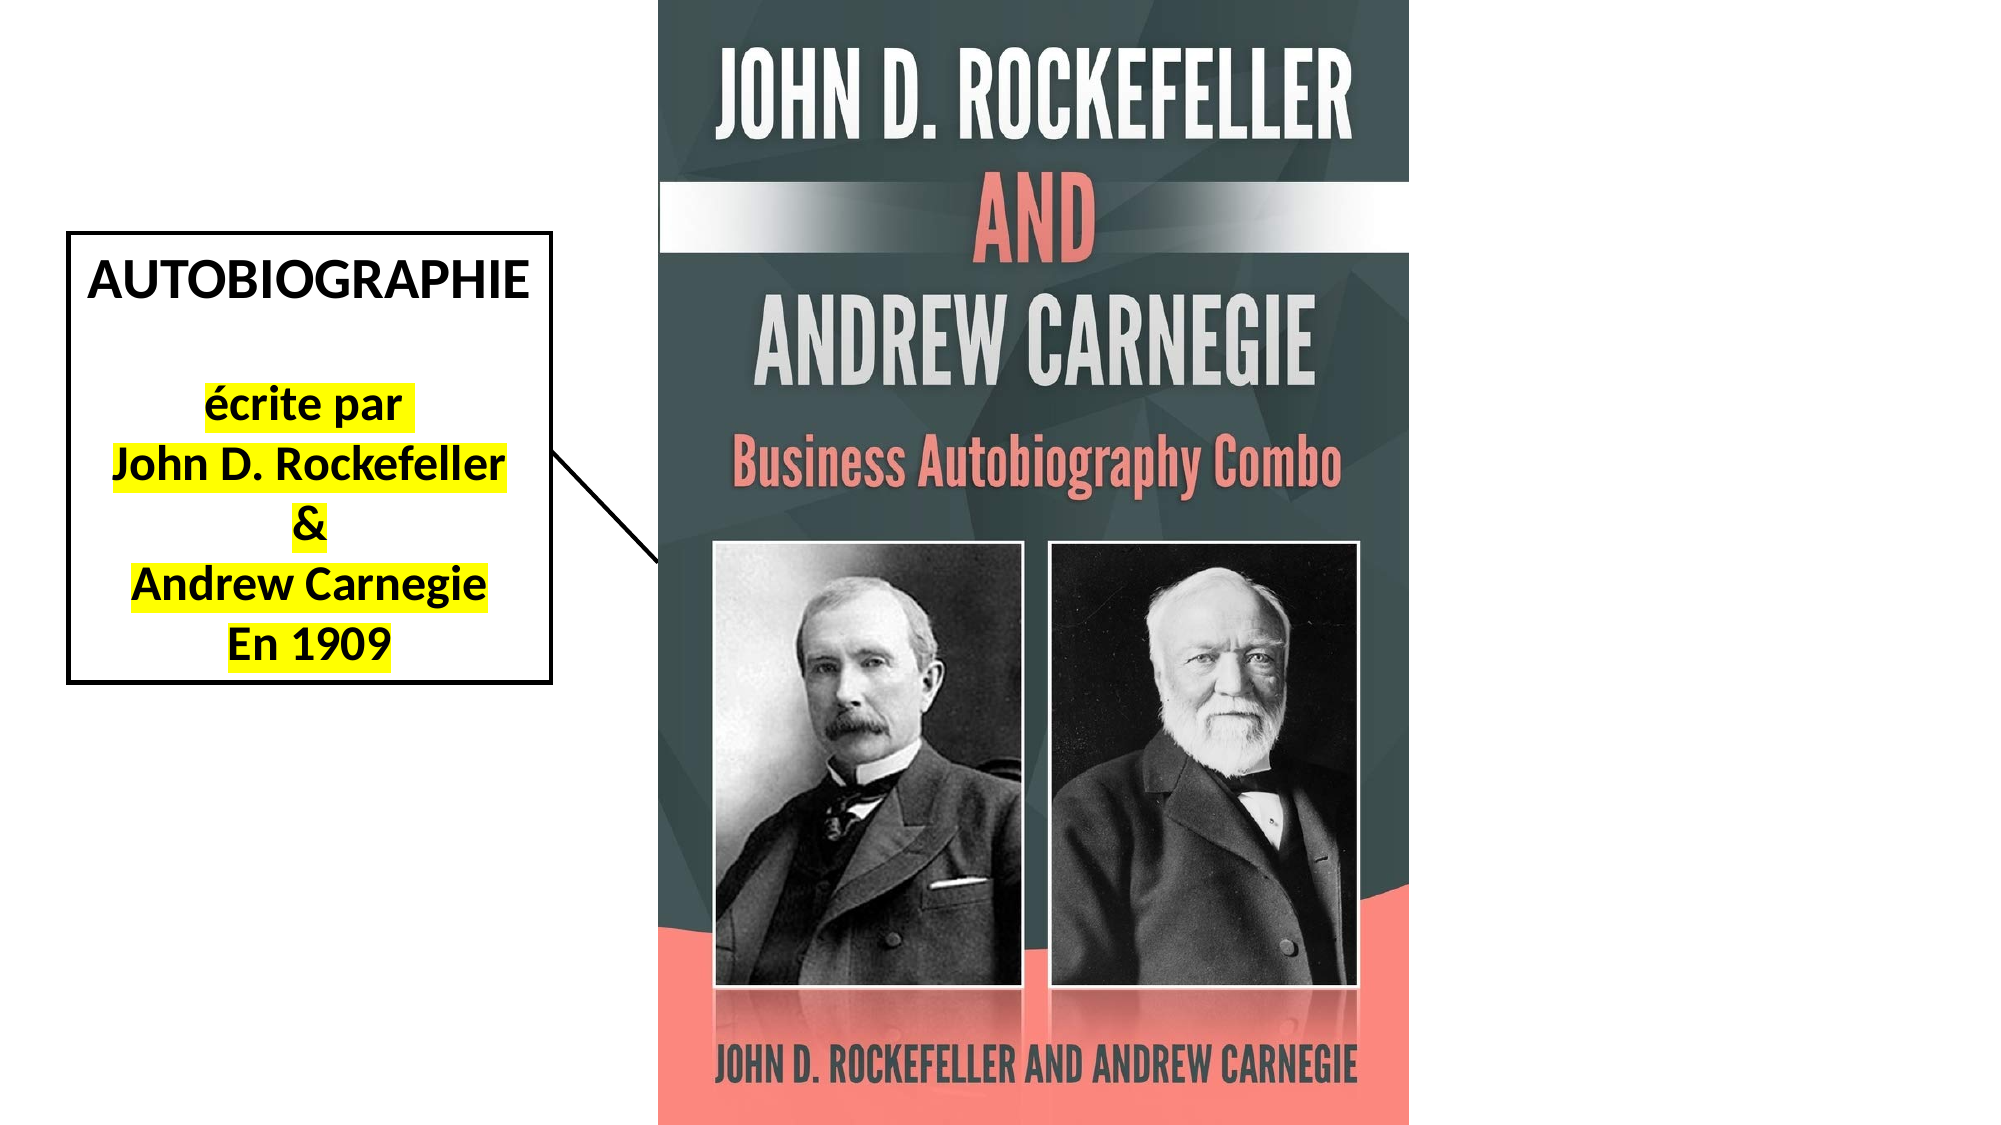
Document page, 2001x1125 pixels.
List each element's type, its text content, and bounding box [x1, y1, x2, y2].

picture [658, 0, 1409, 1125]
text_box Autobiographie écrite par John D. Rockefeller & Andrew Carnegie En 1909 [68, 233, 551, 683]
